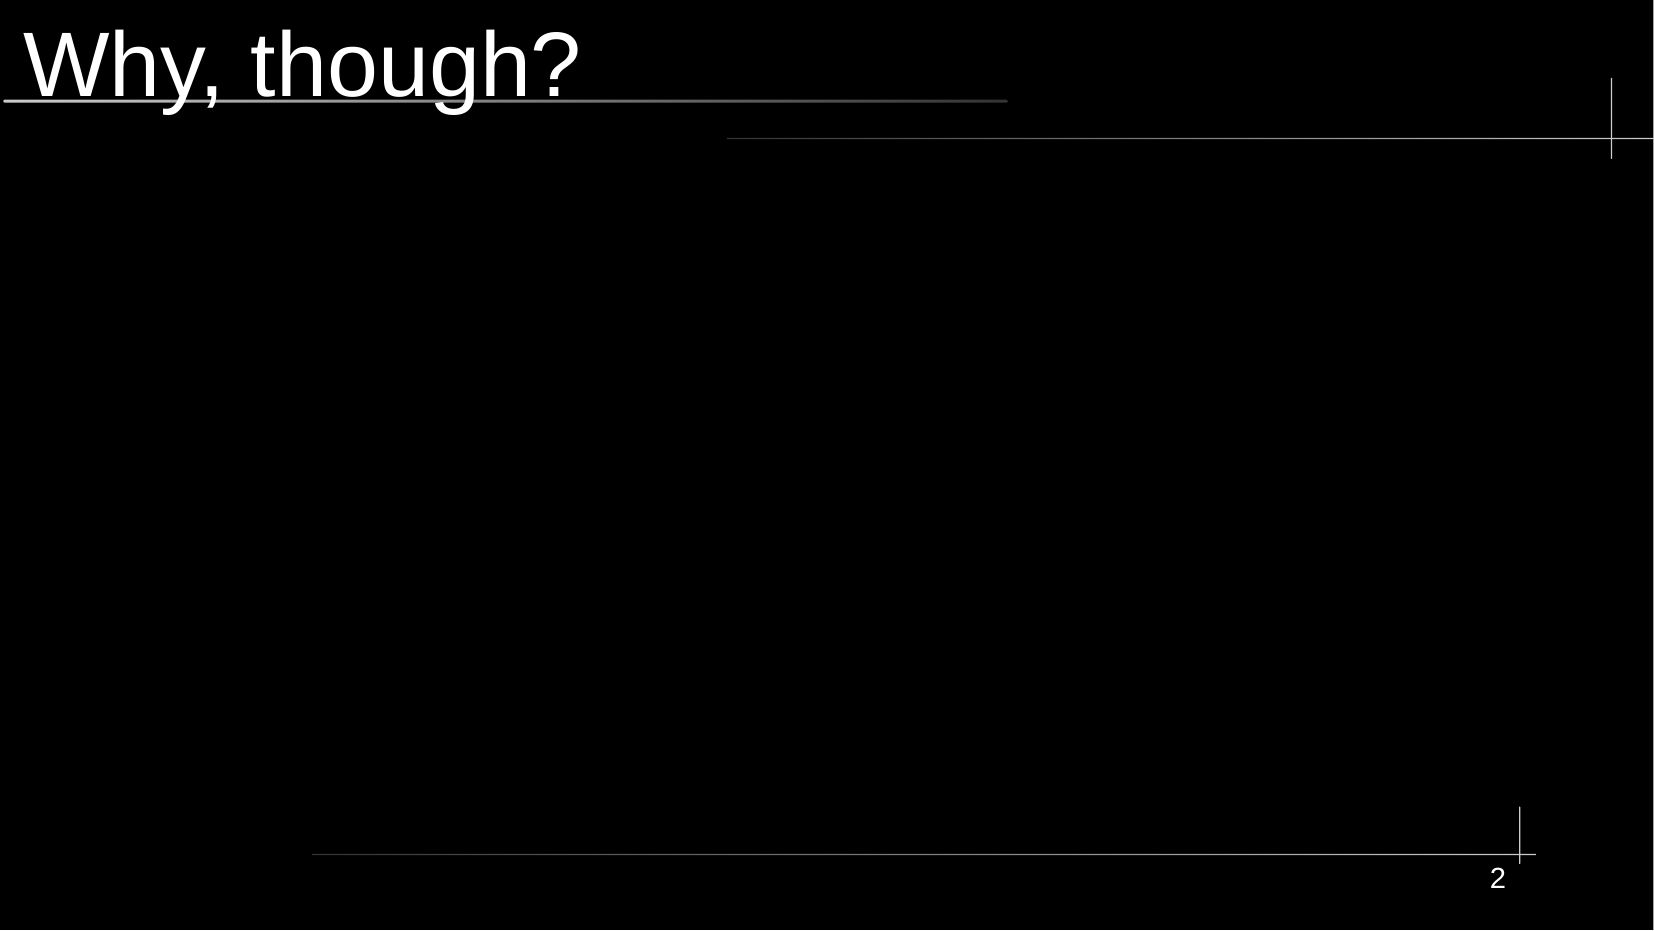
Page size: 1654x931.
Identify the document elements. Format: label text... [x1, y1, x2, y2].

title Why, though? [23, 11, 1589, 119]
